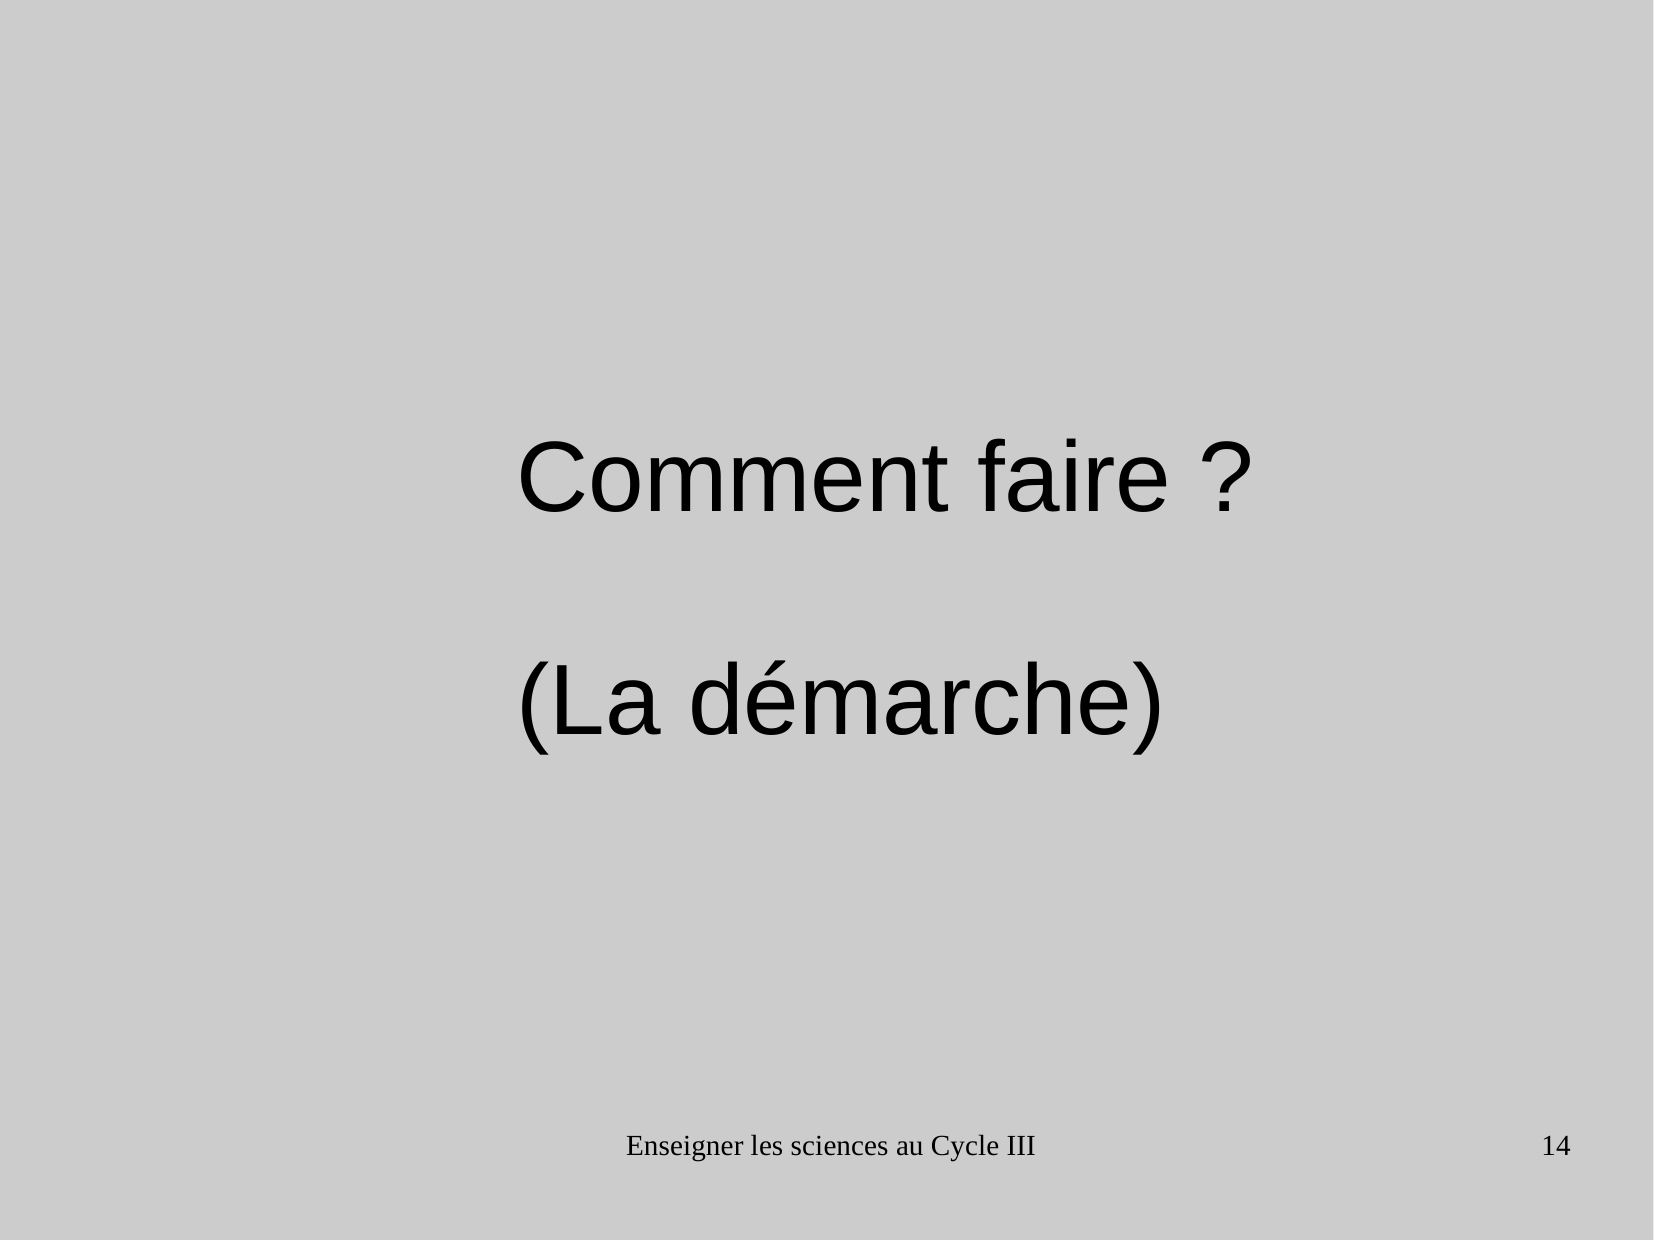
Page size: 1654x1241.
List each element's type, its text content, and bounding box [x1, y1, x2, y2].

text_box Comment faire ? (La démarche) [501, 413, 1298, 765]
